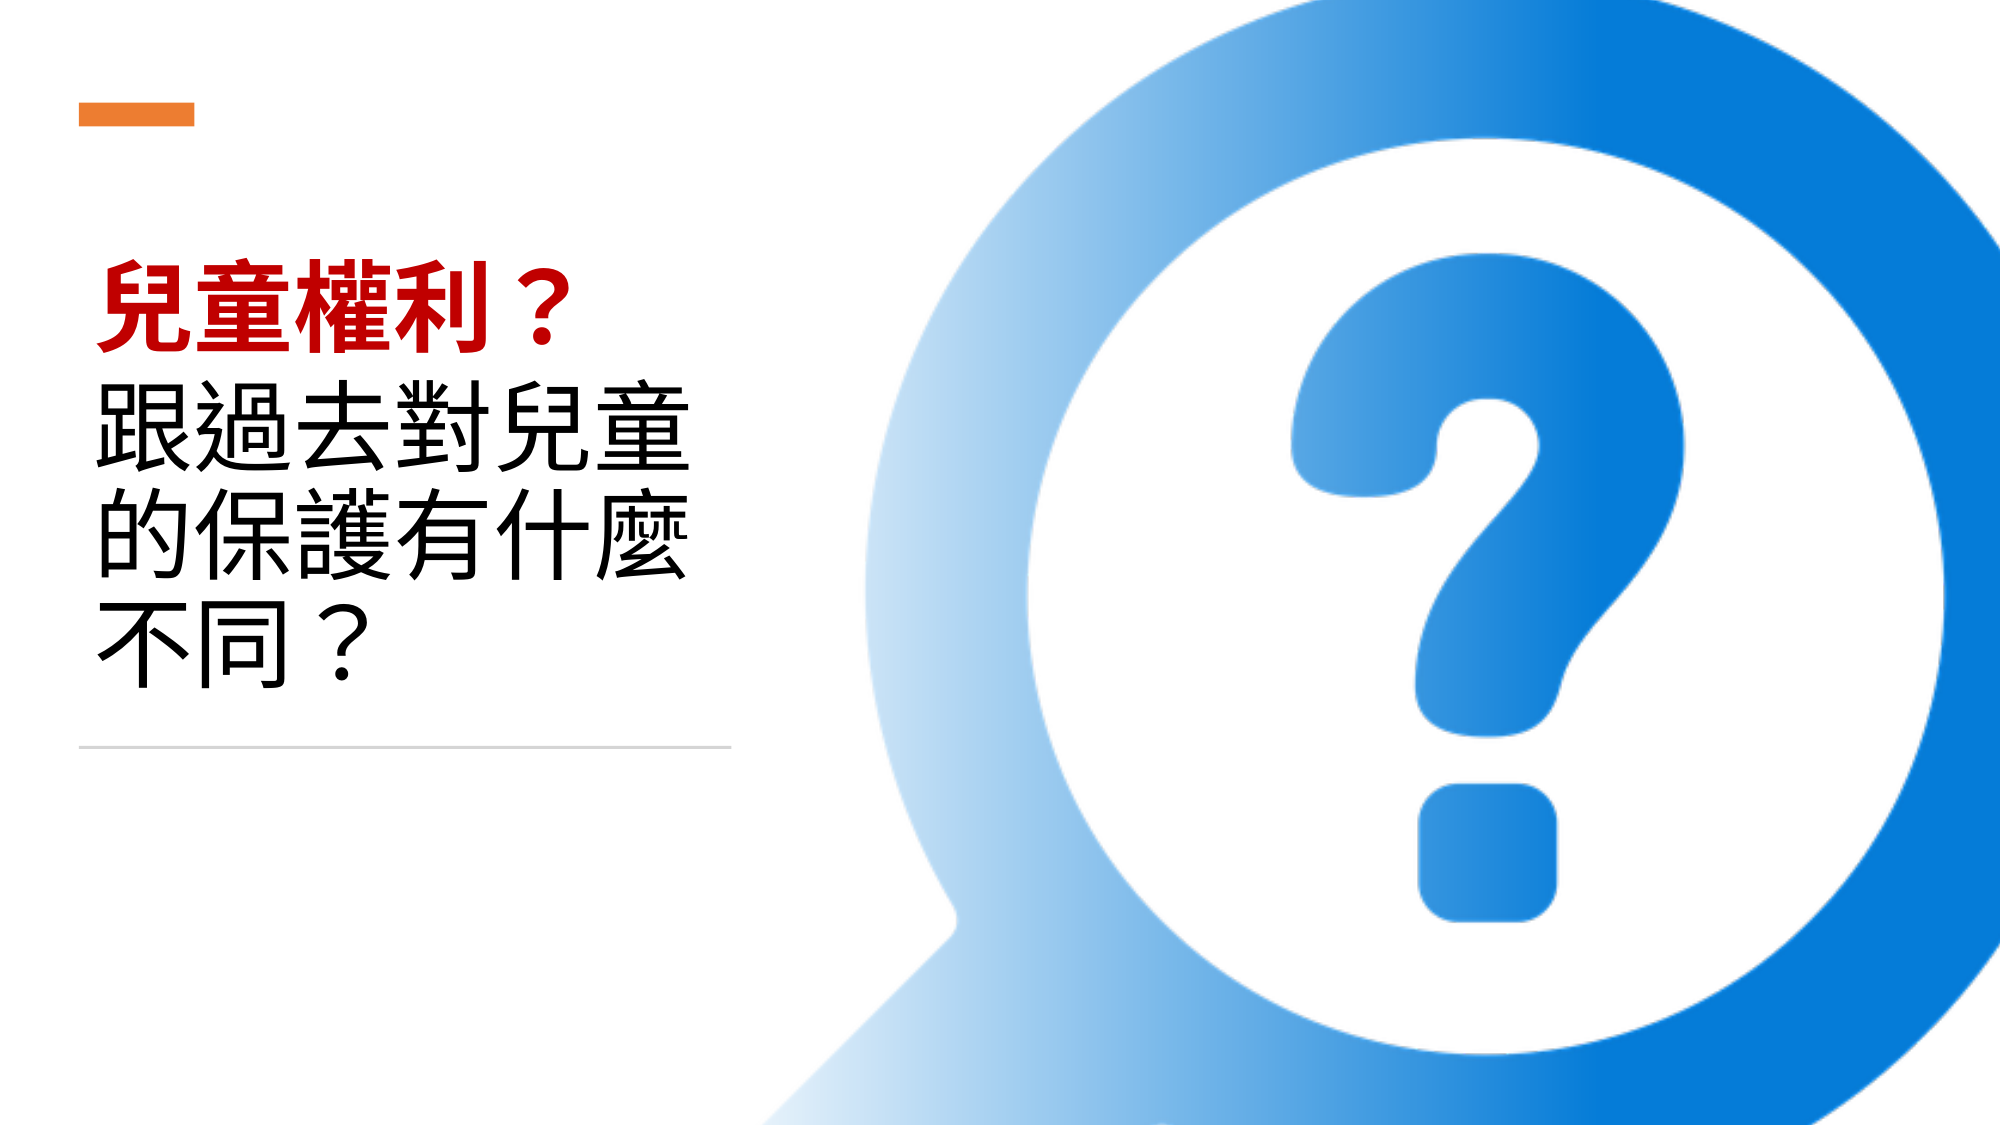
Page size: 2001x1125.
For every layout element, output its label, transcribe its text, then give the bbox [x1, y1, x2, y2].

picture [1601, 0, 2000, 1125]
text_box 兒童權利？ 跟過去對兒童的保護有什麼不同？ [78, 184, 739, 710]
text_box [0, 0, 1601, 1125]
